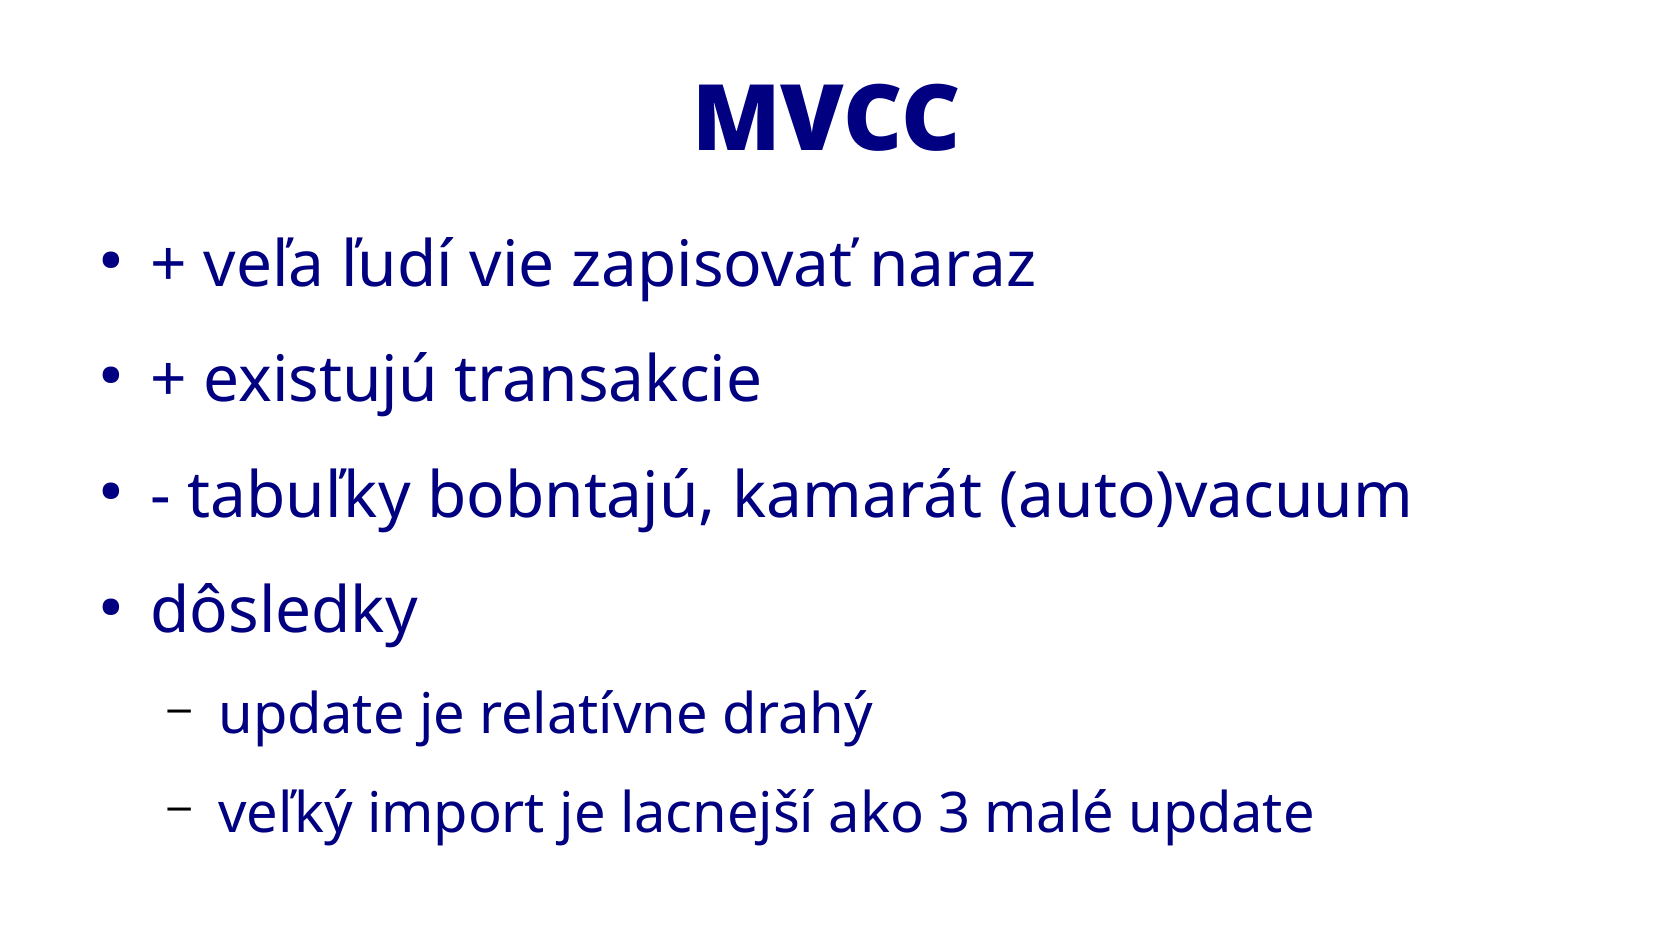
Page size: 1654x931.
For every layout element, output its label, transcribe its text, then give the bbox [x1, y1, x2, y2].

title MVCC [82, 37, 1571, 193]
list + veľa ľudí vie zapisovať naraz + existujú transakcie - tabuľky bobntajú, kamarát (auto)vacuum dôsledky update je relatívne drahý veľký import je lacnejší ako 3 malé update [82, 217, 1565, 857]
